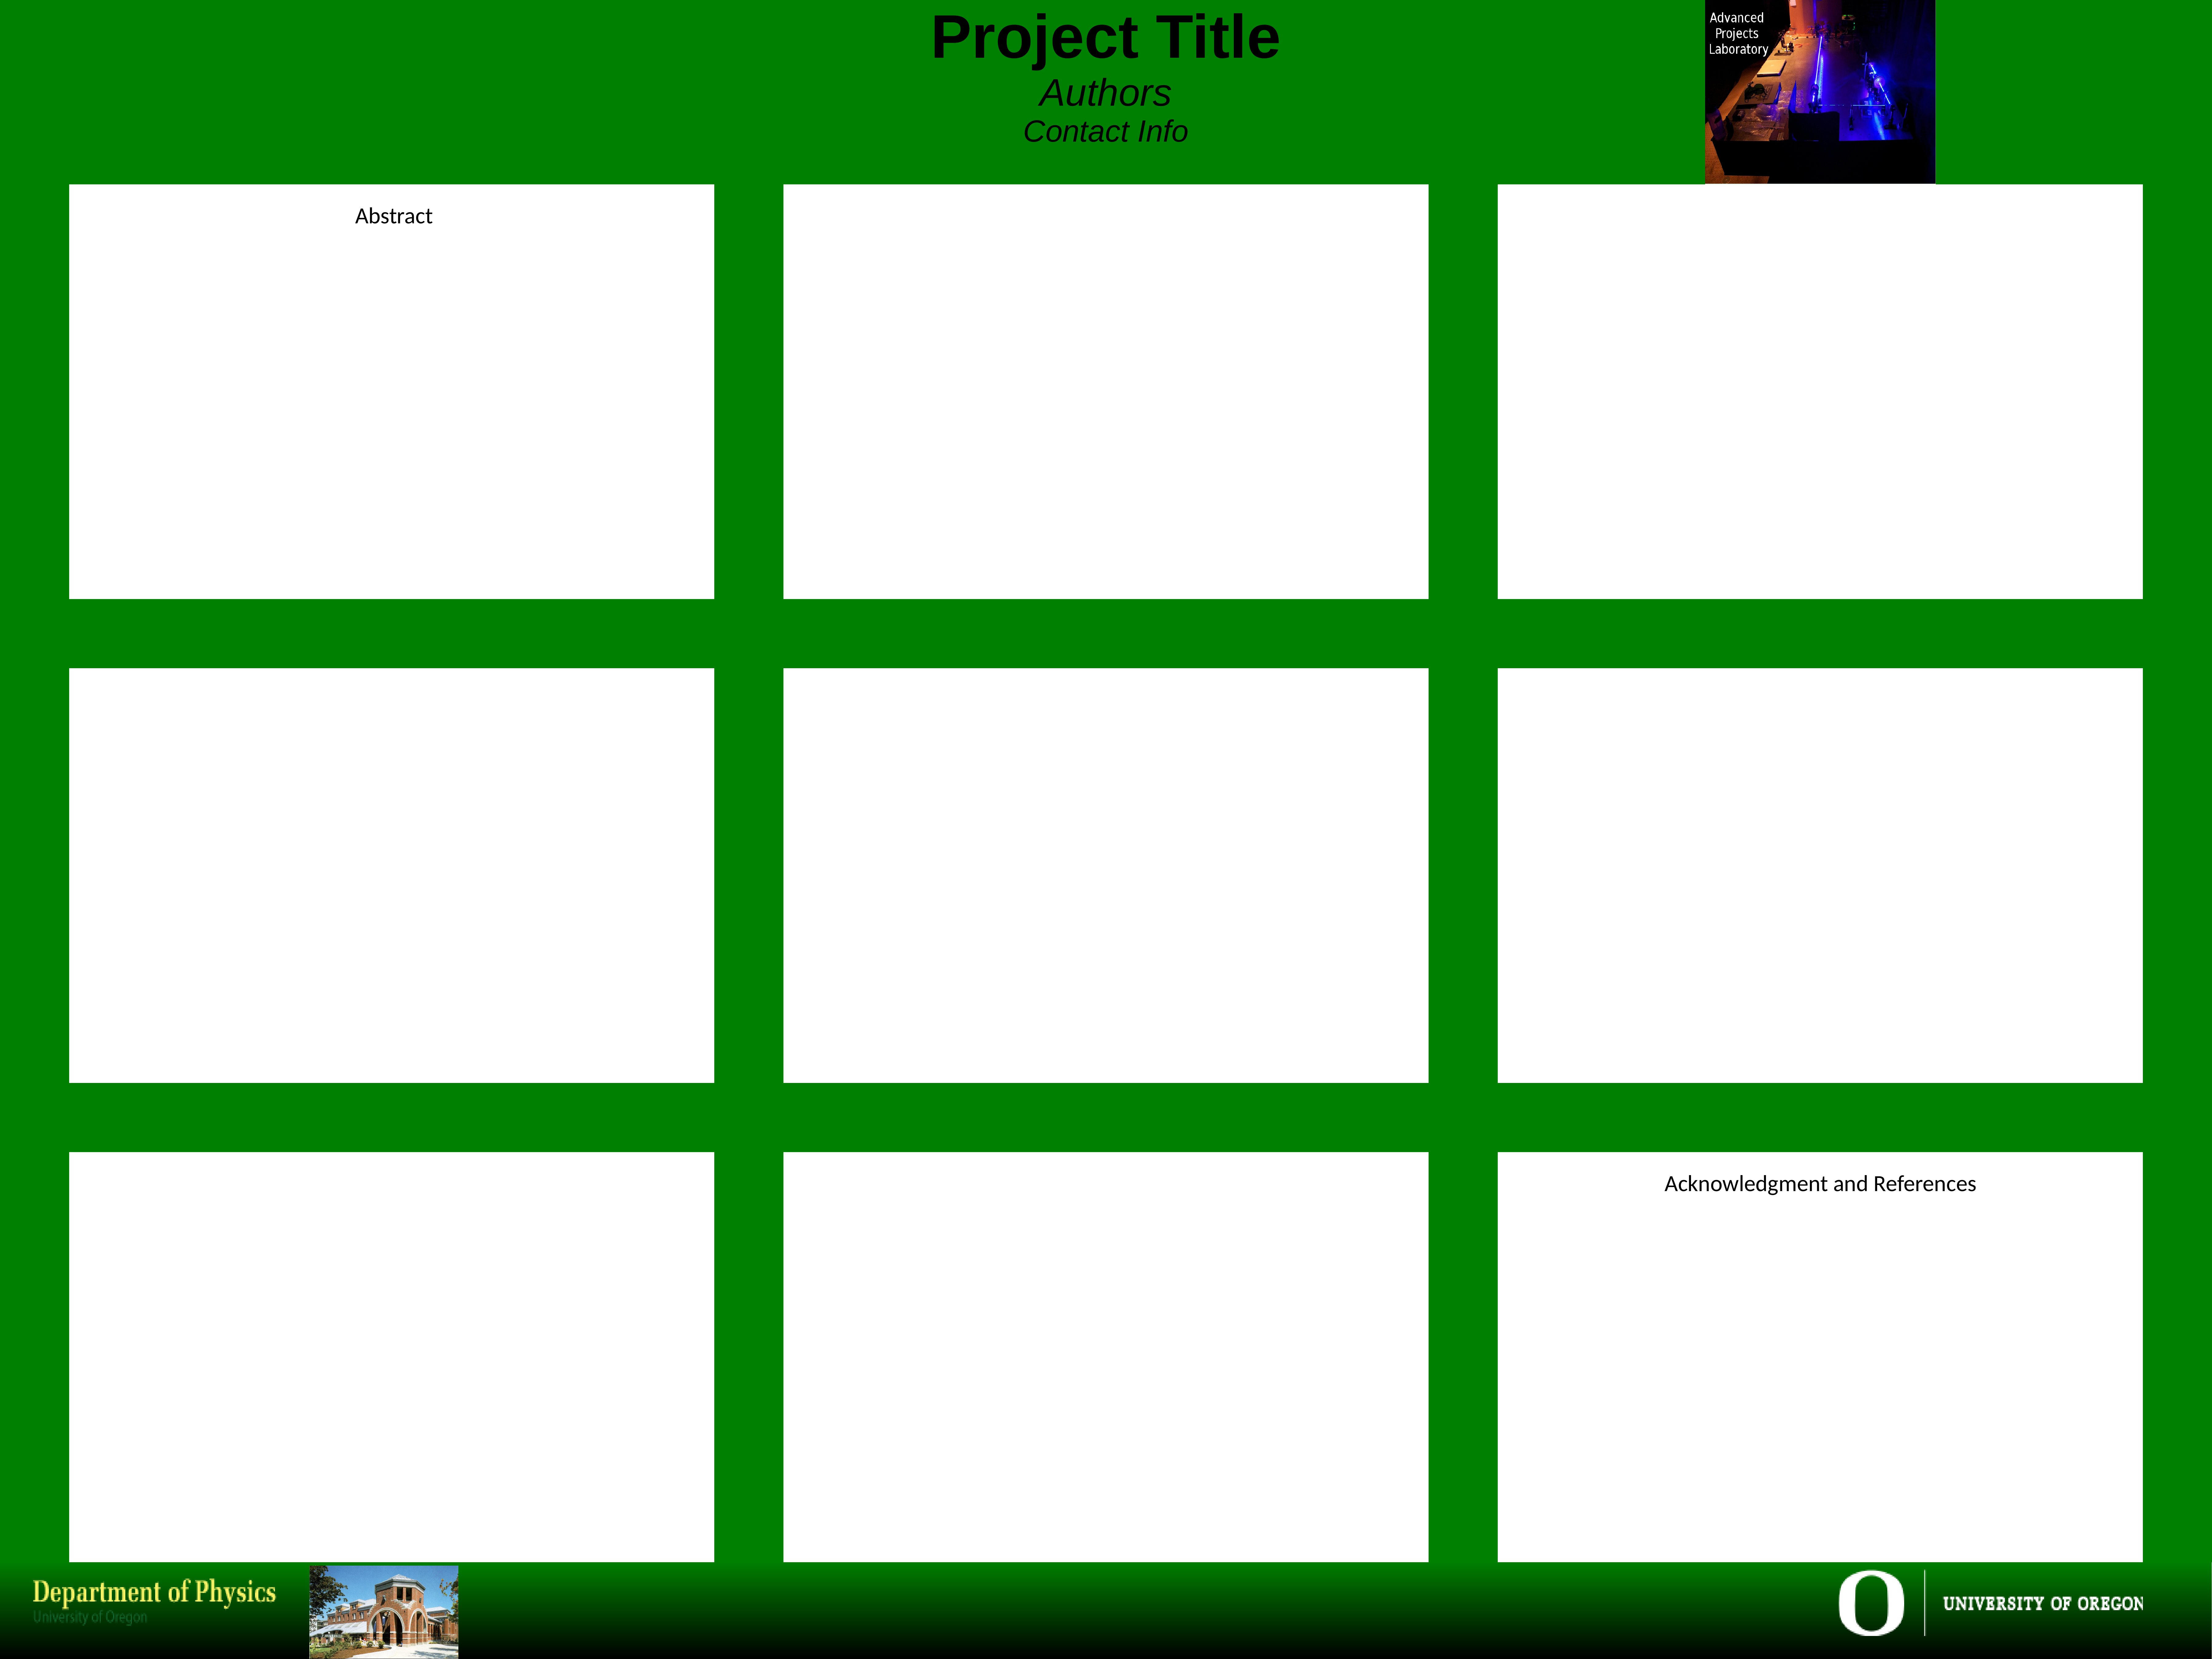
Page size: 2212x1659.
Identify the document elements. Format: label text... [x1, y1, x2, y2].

picture [1705, 0, 1936, 185]
picture [32, 1576, 277, 1627]
text_box Acknowledgment and References [1660, 1166, 1982, 1198]
text_box Abstract [351, 198, 438, 230]
text_box Project Title Authors Contact Info [737, 0, 1475, 185]
picture [309, 1566, 458, 1659]
picture [1839, 1570, 2143, 1636]
text_box [0, 0, 2212, 1659]
